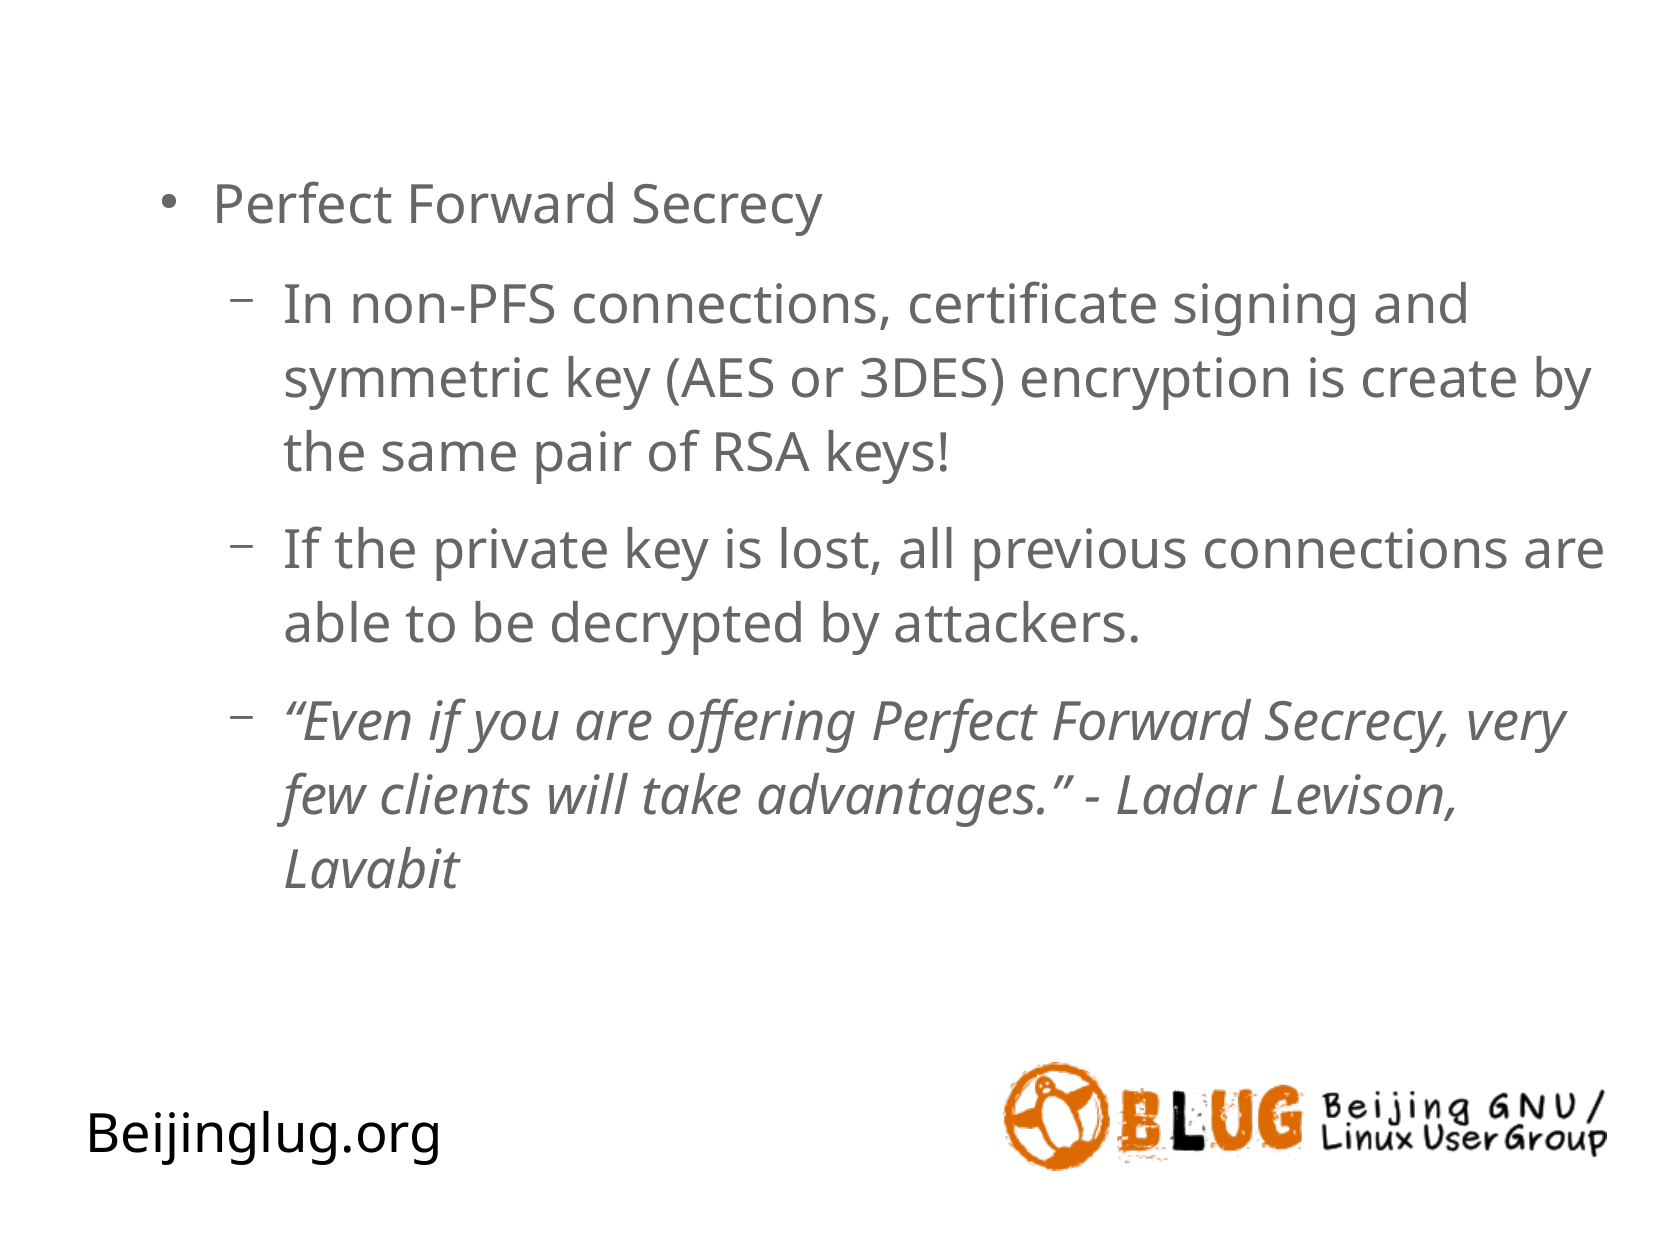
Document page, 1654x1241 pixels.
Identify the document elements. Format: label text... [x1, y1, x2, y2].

list Perfect Forward Secrecy In non-PFS connections, certificate signing and symmetric key (AES or 3DES) encryption is create by the same pair of RSA keys! If the private key is lost, all previous connections are able to be decrypted by attackers. “Even if you are offering Perfect Forward Secrecy, very few clients will take advantages.” - Ladar Levison, Lavabit [141, 165, 1615, 1107]
picture [1003, 1107, 1607, 1171]
